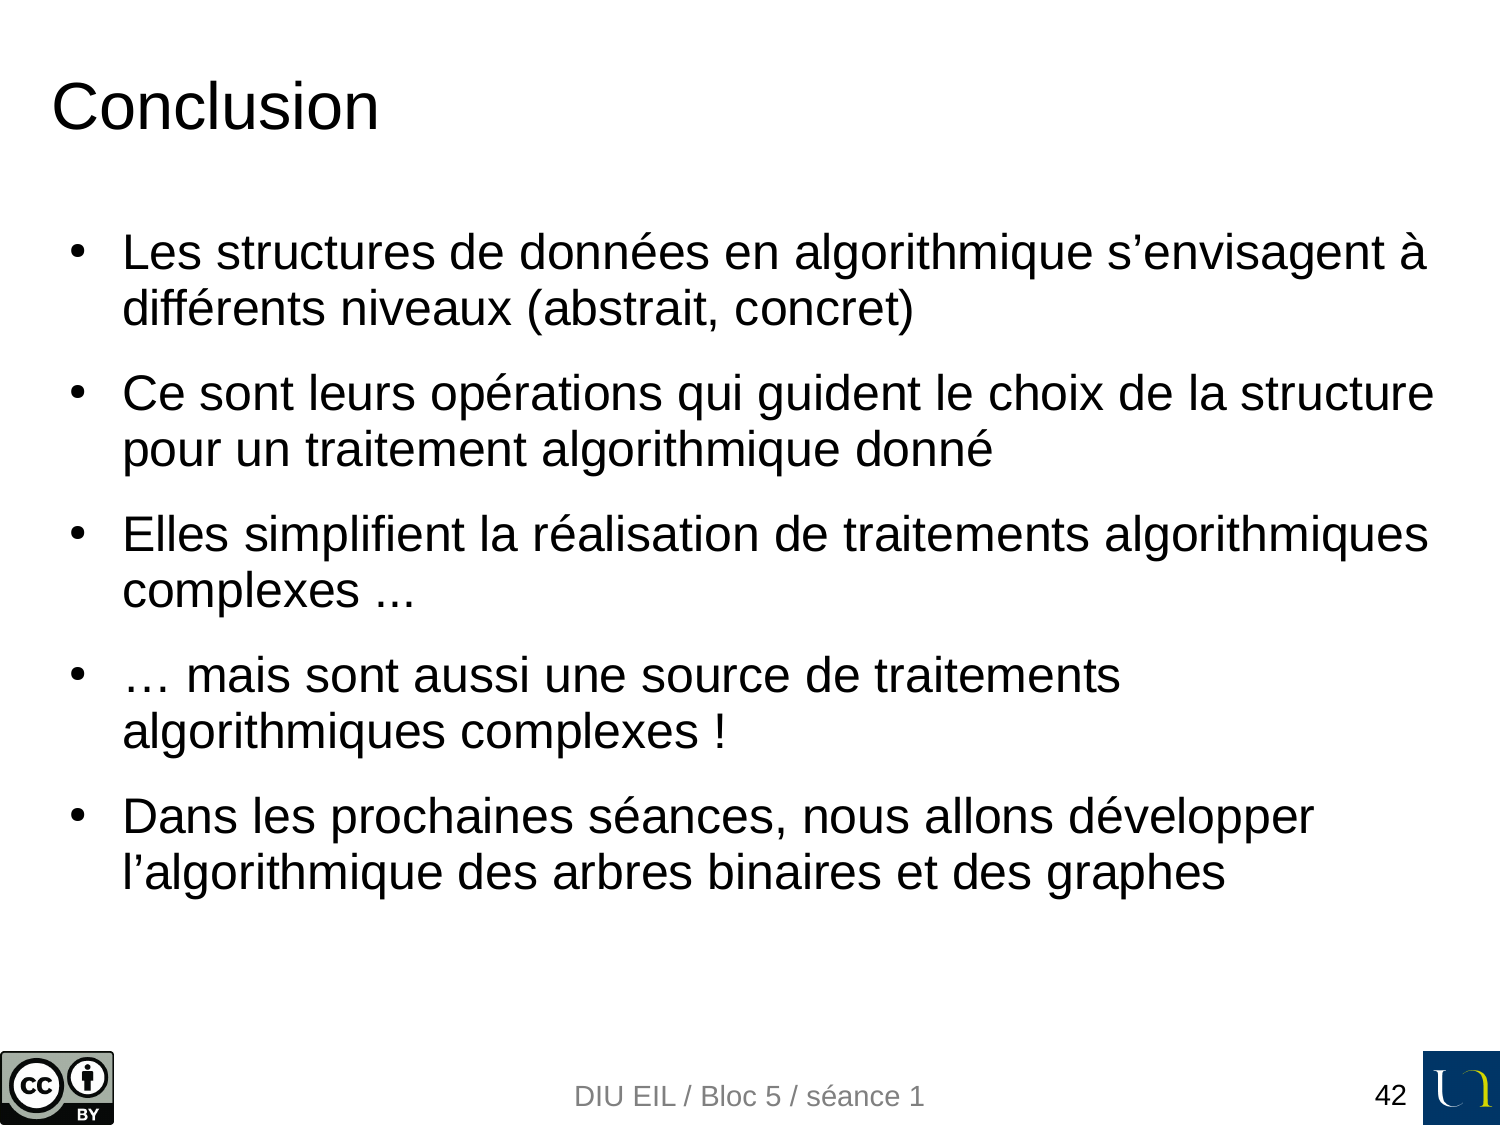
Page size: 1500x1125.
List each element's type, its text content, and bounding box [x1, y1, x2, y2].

picture [1417, 1051, 1500, 1125]
title Conclusion [51, 44, 1449, 170]
list Les structures de données en algorithmique s’envisagent à différents niveaux (abstrait, concret) Ce sont leurs opérations qui guident le choix de la structure pour un traitement algorithmique donné Elles simplifient la réalisation de traitements algorithmiques complexes ... … mais sont aussi une source de traitements algorithmiques complexes ! Dans les prochaines séances, nous allons développer l’algorithmique des arbres binaires et des graphes [51, 224, 1449, 1052]
picture [0, 1051, 114, 1125]
